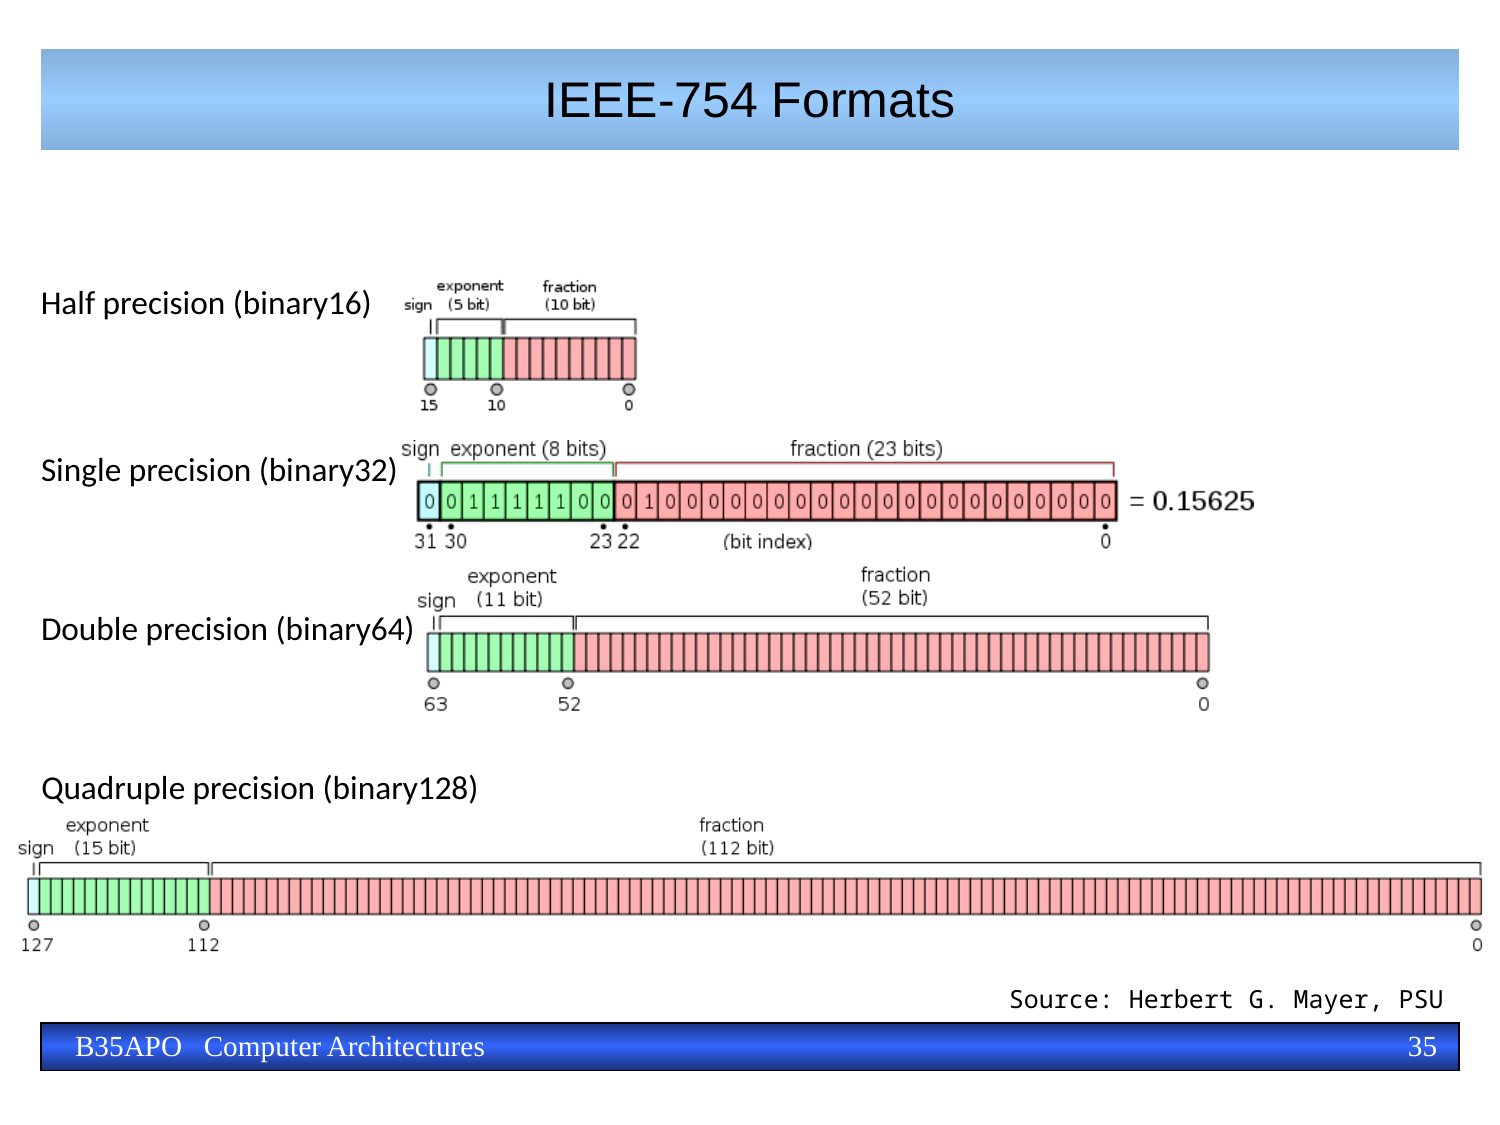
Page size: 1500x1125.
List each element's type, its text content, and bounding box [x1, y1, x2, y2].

text_box Quadruple precision (binary128) [26, 758, 494, 814]
picture [398, 440, 1254, 550]
text_box Source: Herbert G. Mayer, PSU [679, 975, 1459, 1051]
picture [392, 273, 649, 421]
text_box Double precision (binary64) [26, 600, 430, 655]
picture [0, 810, 1500, 969]
text_box Half precision (binary16) [26, 273, 388, 329]
text_box Single precision (binary32) [26, 440, 414, 496]
picture [398, 560, 1236, 730]
title IEEE-754 Formats [41, 49, 1459, 150]
